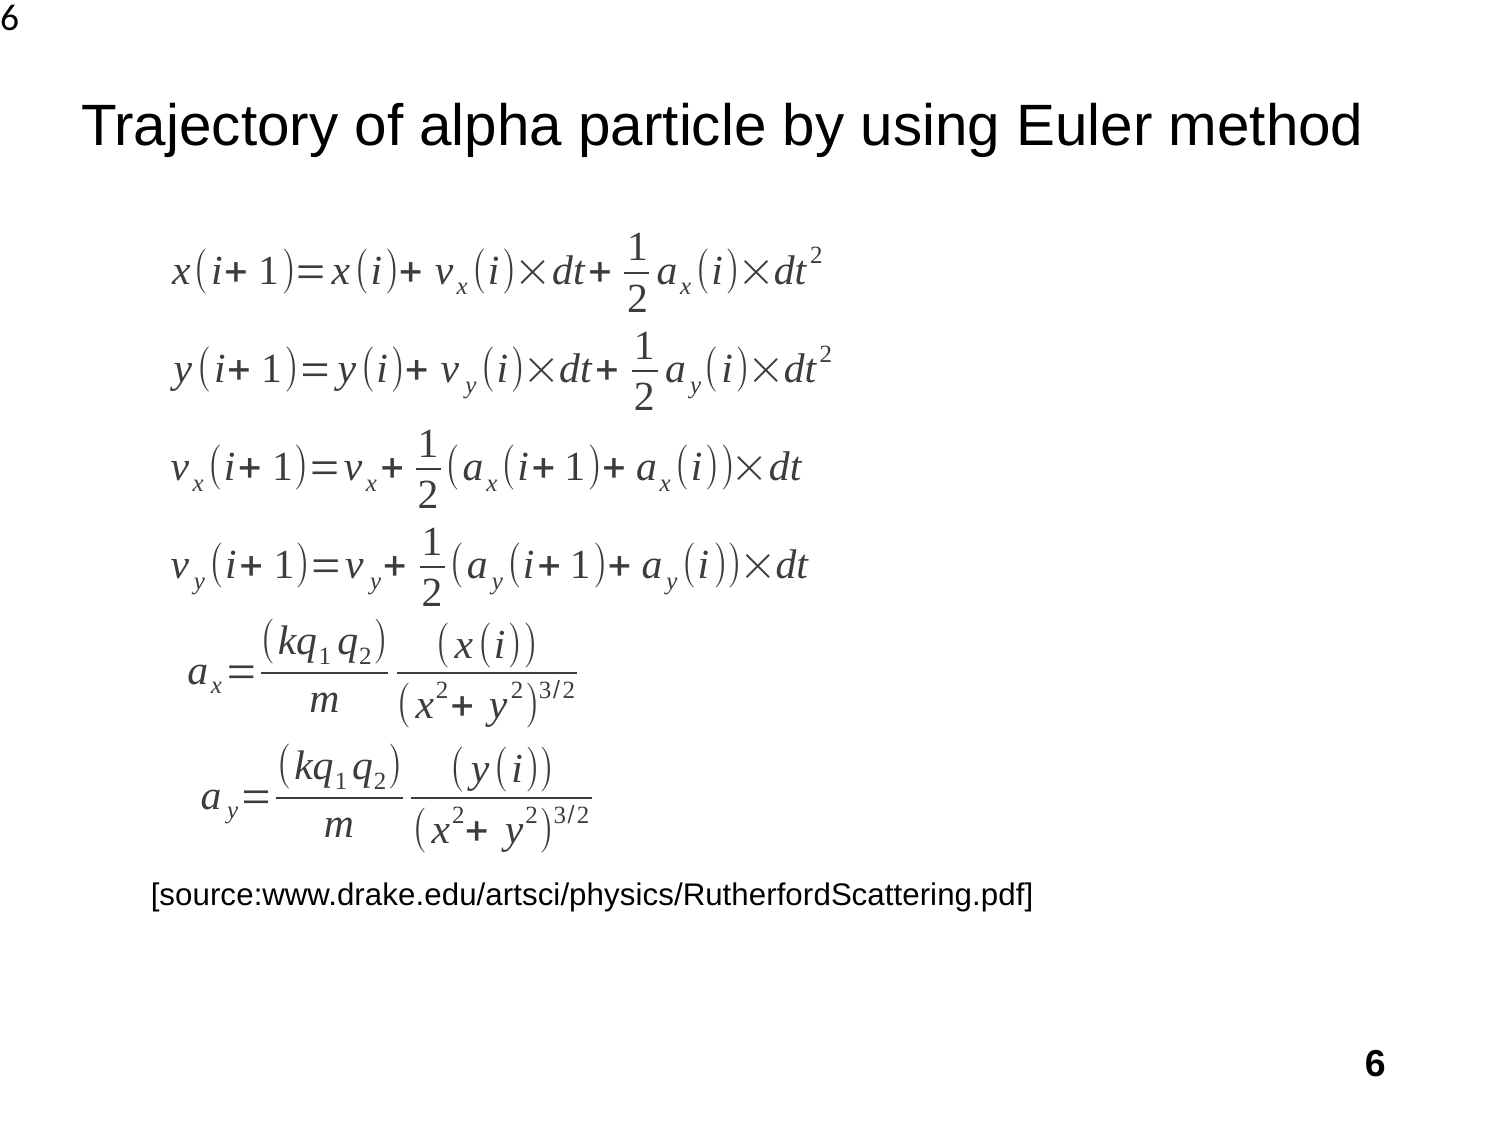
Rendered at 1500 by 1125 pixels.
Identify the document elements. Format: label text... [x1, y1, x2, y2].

text_box [source:www.drake.edu/artsci/physics/RutherfordScattering.pdf] [136, 870, 1051, 920]
text_box Trajectory of alpha particle by using Euler method [66, 85, 1381, 165]
chart [194, 741, 601, 856]
chart [162, 223, 839, 731]
text_box 6 [1350, 1035, 1401, 1092]
